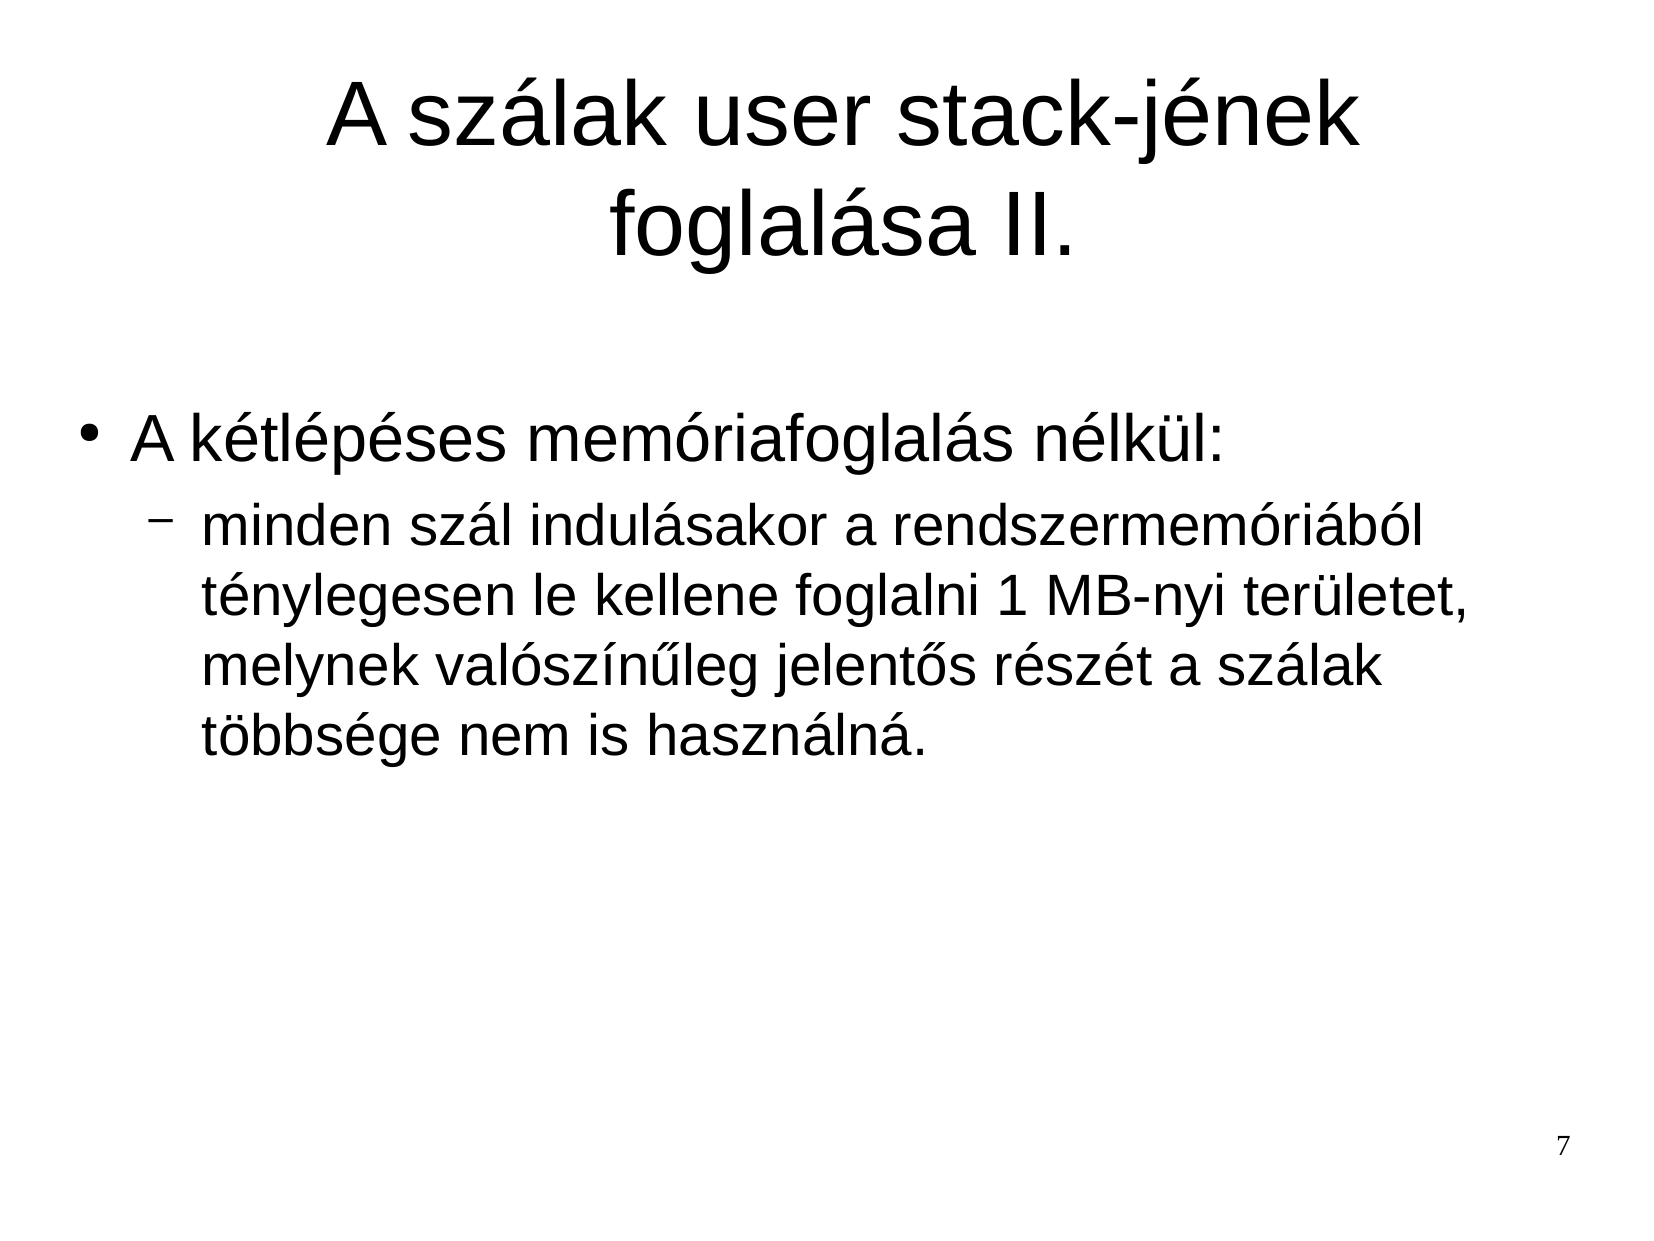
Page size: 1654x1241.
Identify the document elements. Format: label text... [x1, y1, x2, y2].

title A szálak user stack-jének foglalása II. [123, 60, 1530, 267]
list A kétlépéses memóriafoglalás nélkül: minden szál indulásakor a rendszermemóriából ténylegesen le kellene foglalni 1 MB-nyi területet, melynek valószínűleg jelentős részét a szálak többsége nem is használná. [45, 294, 1634, 1220]
